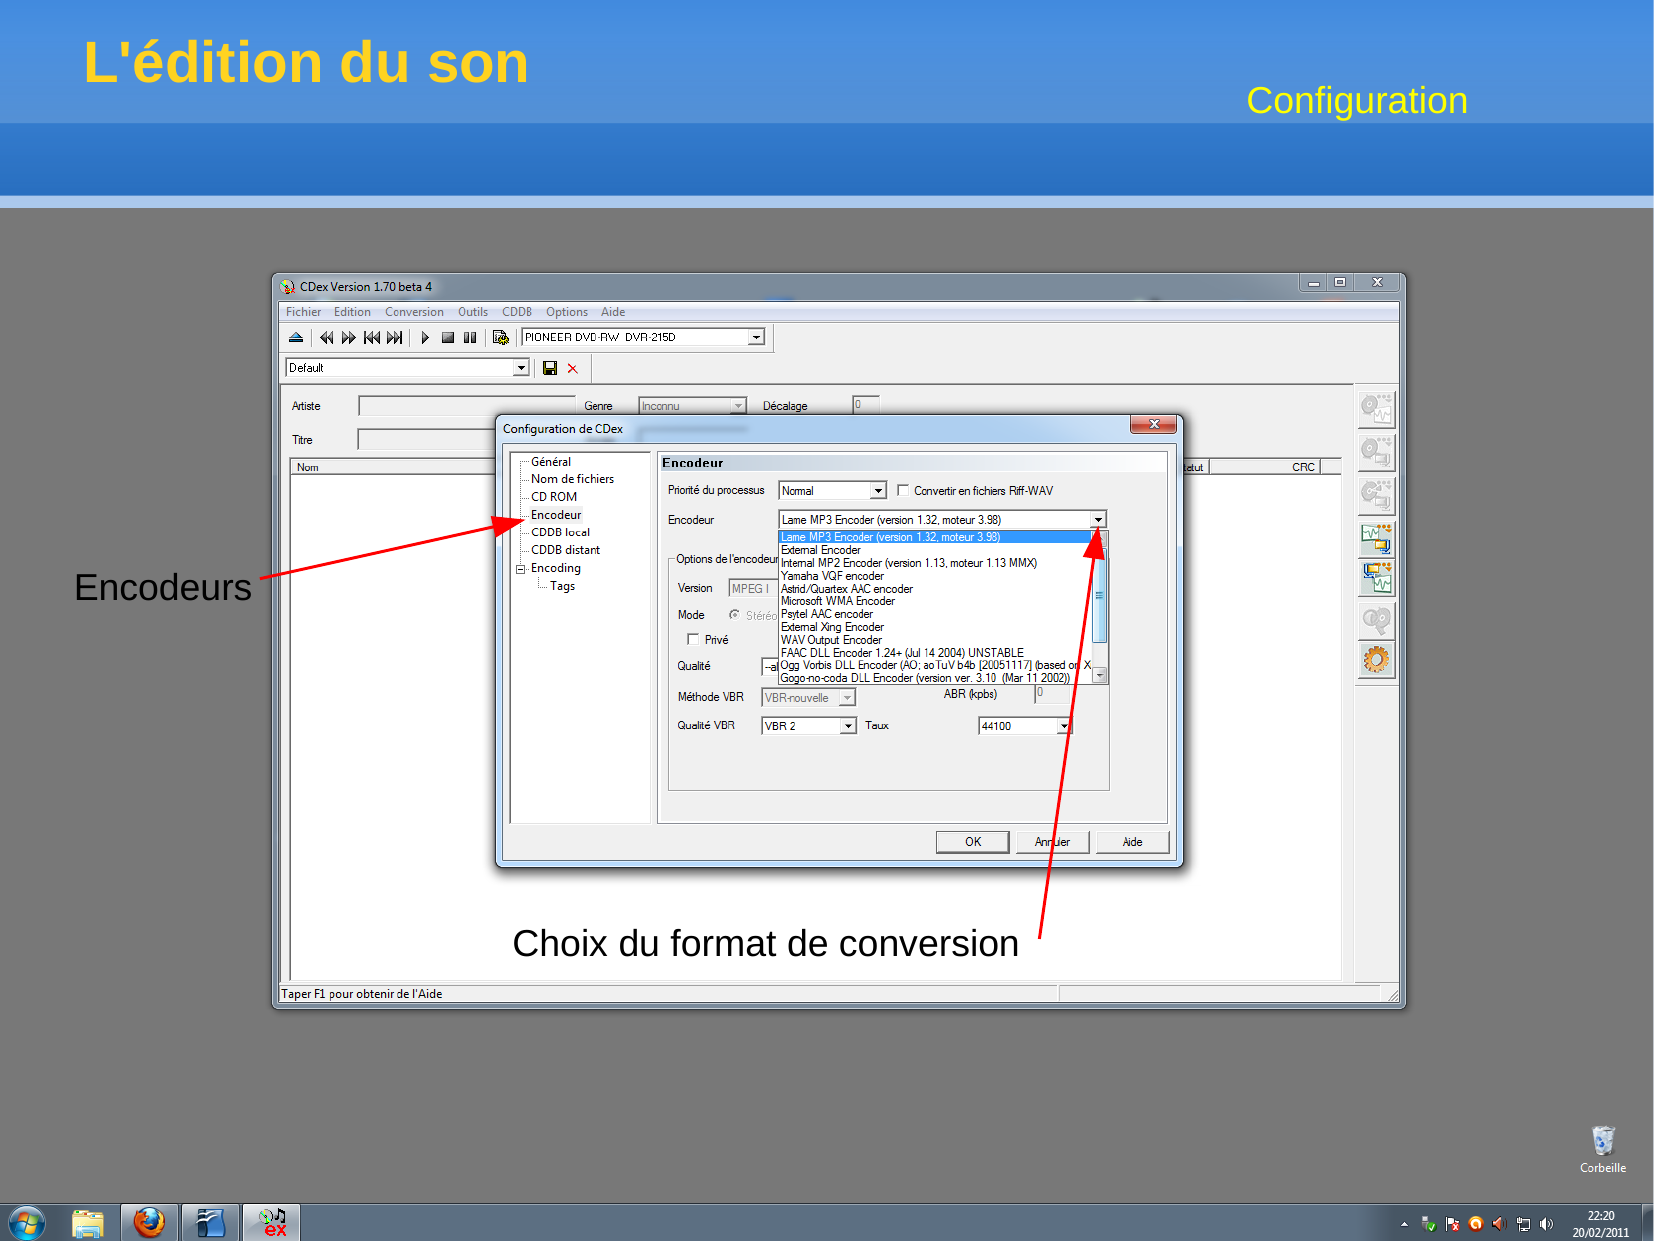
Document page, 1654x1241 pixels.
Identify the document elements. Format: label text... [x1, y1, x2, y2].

title L'édition du son [6, 17, 609, 107]
text_box Choix du format de conversion [497, 915, 1035, 973]
picture [0, 208, 1654, 1241]
picture [0, 0, 1654, 206]
text_box Encodeurs [59, 559, 268, 616]
text_box Configuration [1210, 29, 1654, 129]
